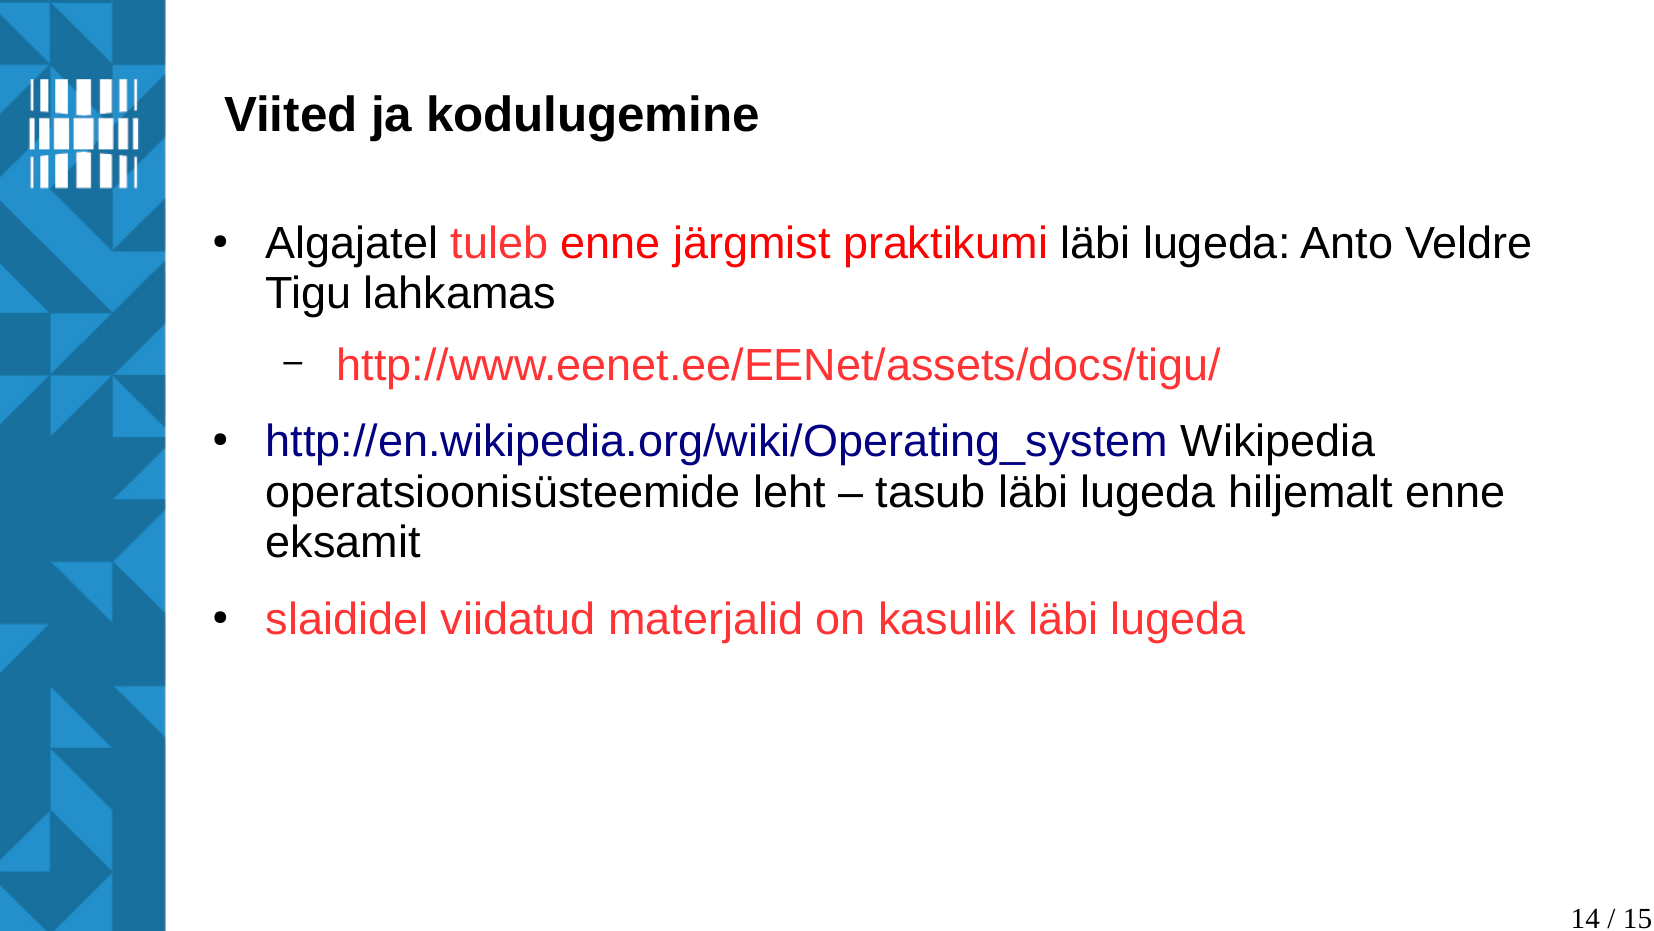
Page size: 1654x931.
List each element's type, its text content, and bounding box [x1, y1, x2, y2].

list Algajatel tuleb enne järgmist praktikumi läbi lugeda: Anto Veldre Tigu lahkamas http://www.eenet.ee/EENet/assets/docs/tigu/ http://en.wikipedia.org/wiki/Operating_system Wikipedia operatsioonisüsteemide leht – tasub läbi lugeda hiljemalt enne eksamit slaididel viidatud materjalid on kasulik läbi lugeda [194, 217, 1595, 842]
title Viited ja kodulugemine [224, 37, 1625, 193]
